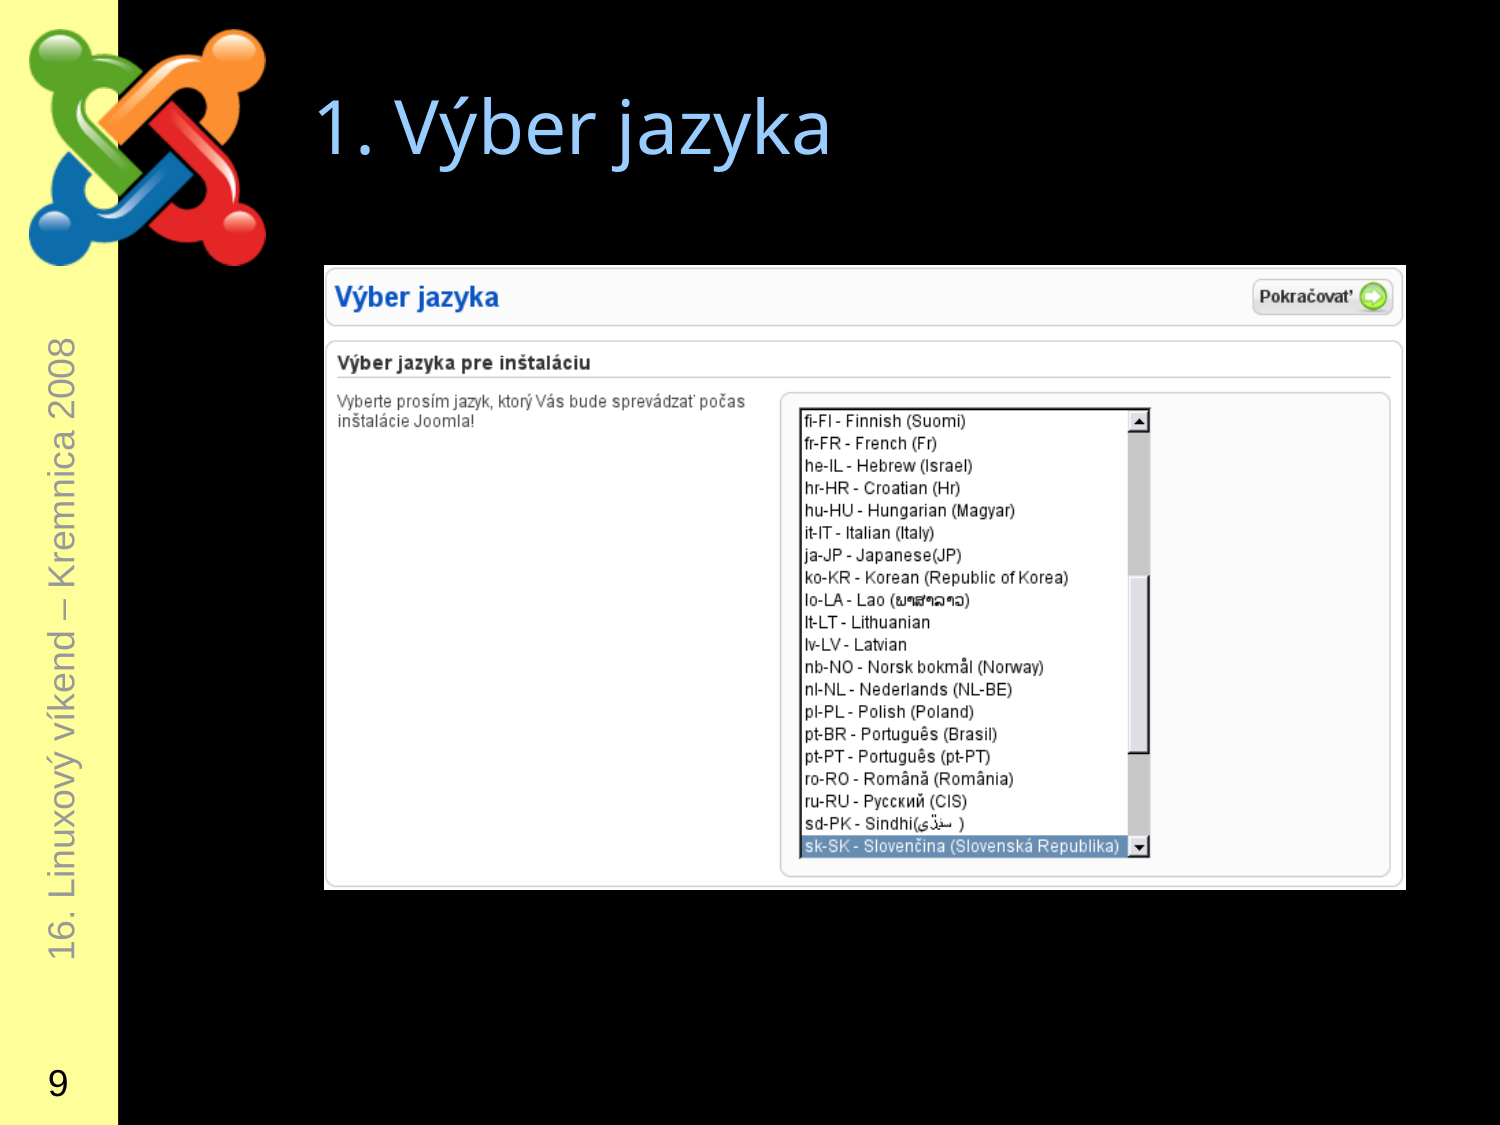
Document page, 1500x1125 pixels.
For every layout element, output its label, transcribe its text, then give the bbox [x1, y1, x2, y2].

picture [324, 265, 1406, 890]
picture [29, 29, 266, 266]
title 1. Výber jazyka [312, 24, 1450, 226]
